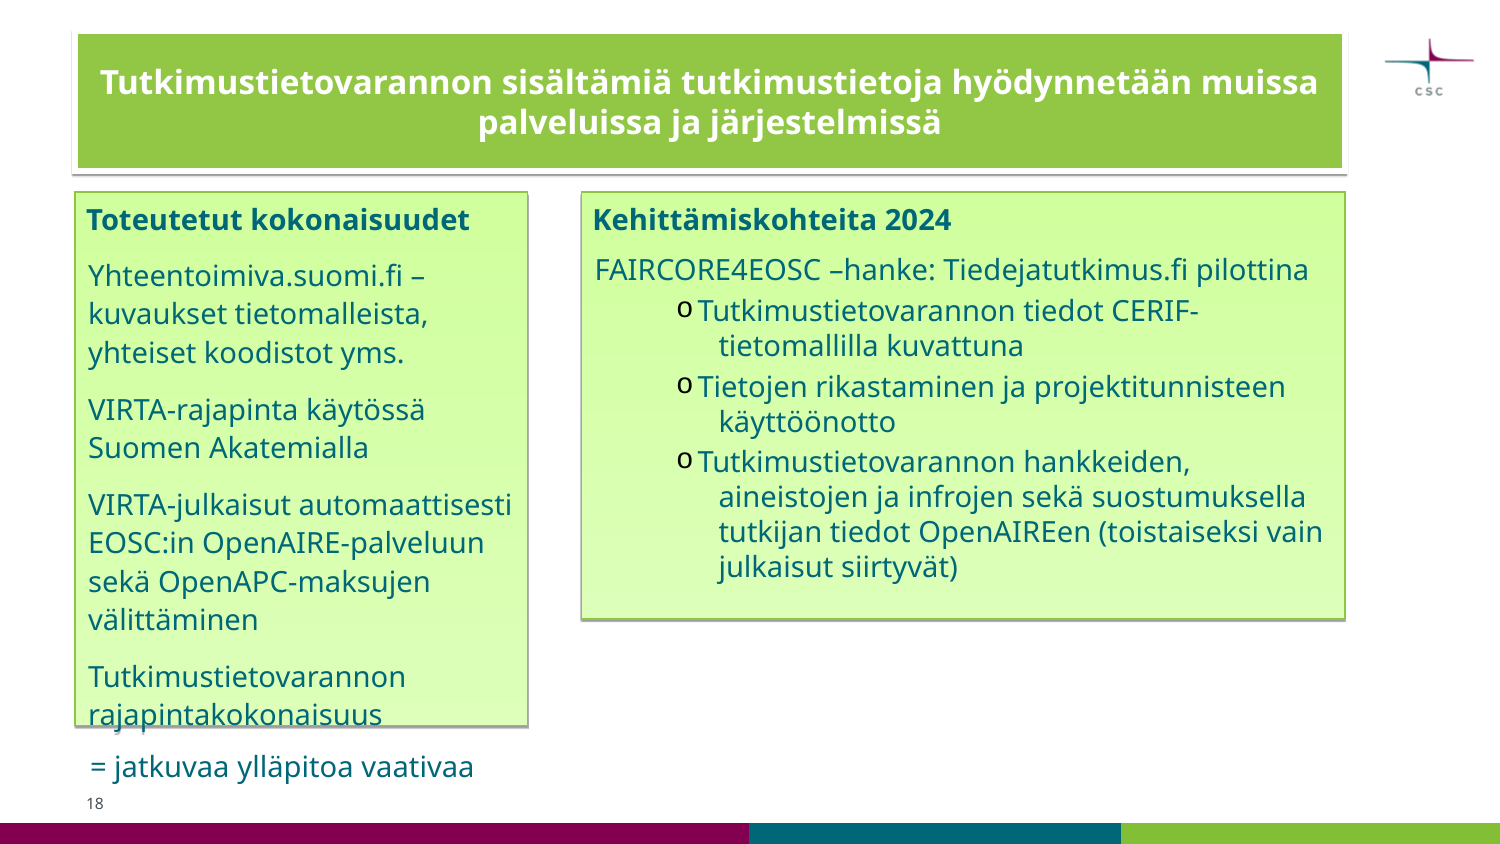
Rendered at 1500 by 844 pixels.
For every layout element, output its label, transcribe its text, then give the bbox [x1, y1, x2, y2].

text_box Toteutetut kokonaisuudet Yhteentoimiva.suomi.fi –kuvaukset tietomalleista, yhteiset koodistot yms. VIRTA-rajapinta käytössä Suomen Akatemialla VIRTA-julkaisut automaattisesti EOSC:in OpenAIRE-palveluun sekä OpenAPC-maksujen välittäminen Tutkimustietovarannon rajapintakokonaisuus [75, 191, 528, 726]
text_box = jatkuvaa ylläpitoa vaativaa [75, 741, 501, 792]
text_box [75, 792, 182, 824]
text_box Kehittämiskohteita 2024 FAIRCORE4EOSC –hanke: Tiedejatutkimus.fi pilottina Tutkimustietovarannon tiedot CERIF-tietomallilla kuvattuna Tietojen rikastaminen ja projektitunnisteen käyttöönotto Tutkimustietovarannon hankkeiden, aineistojen ja infrojen sekä suostumuksella tutkijan tiedot OpenAIREen (toistaiseksi vain julkaisut siirtyvät) [581, 191, 1346, 620]
title Tutkimustietovarannon sisältämiä tutkimustietoja hyödynnetään muissa palveluissa ja järjestelmissä [75, 30, 1346, 172]
